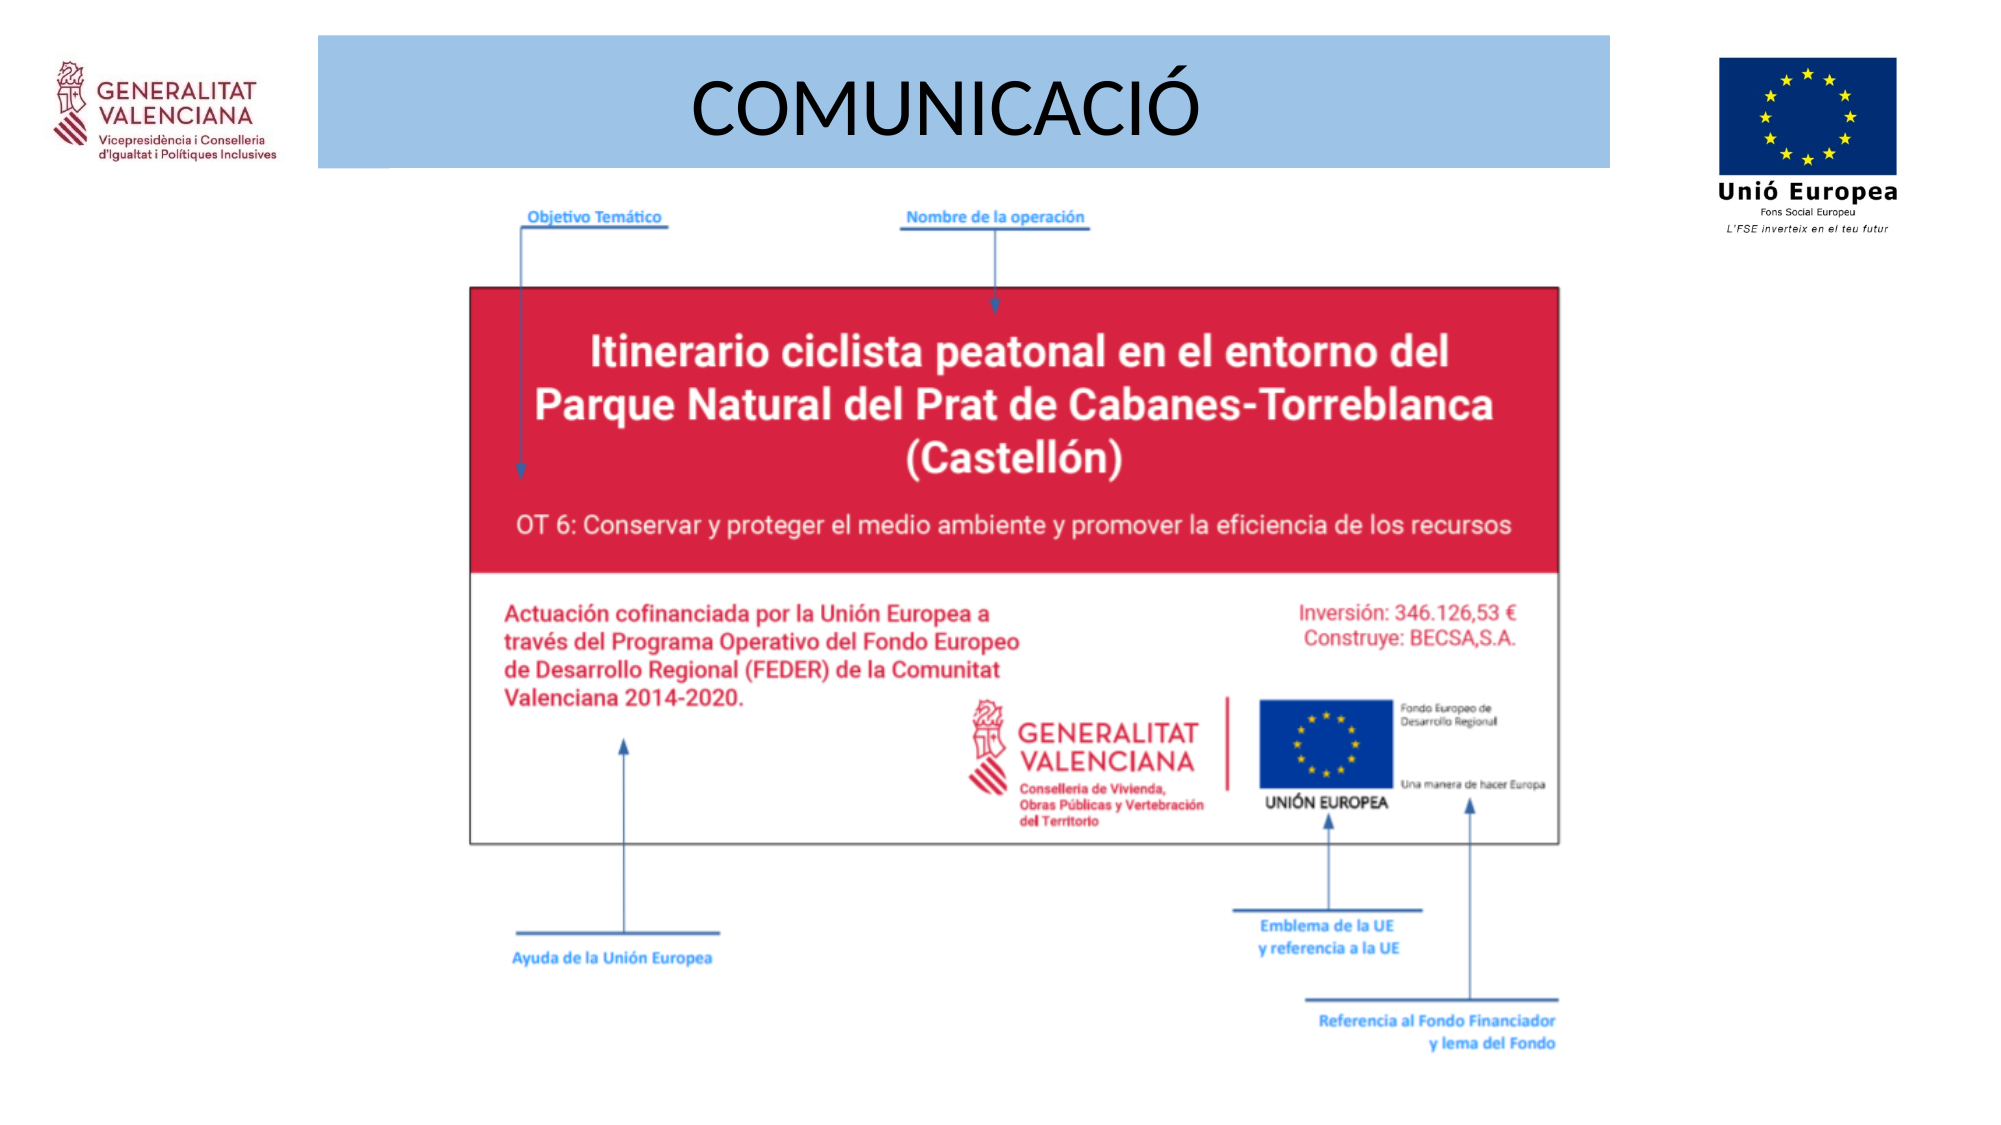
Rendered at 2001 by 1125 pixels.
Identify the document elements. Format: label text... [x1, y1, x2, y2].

picture [11, 19, 318, 200]
picture [1700, 47, 1912, 242]
picture [390, 168, 1620, 1086]
text_box COMUNICACIÓ [318, 35, 1610, 169]
